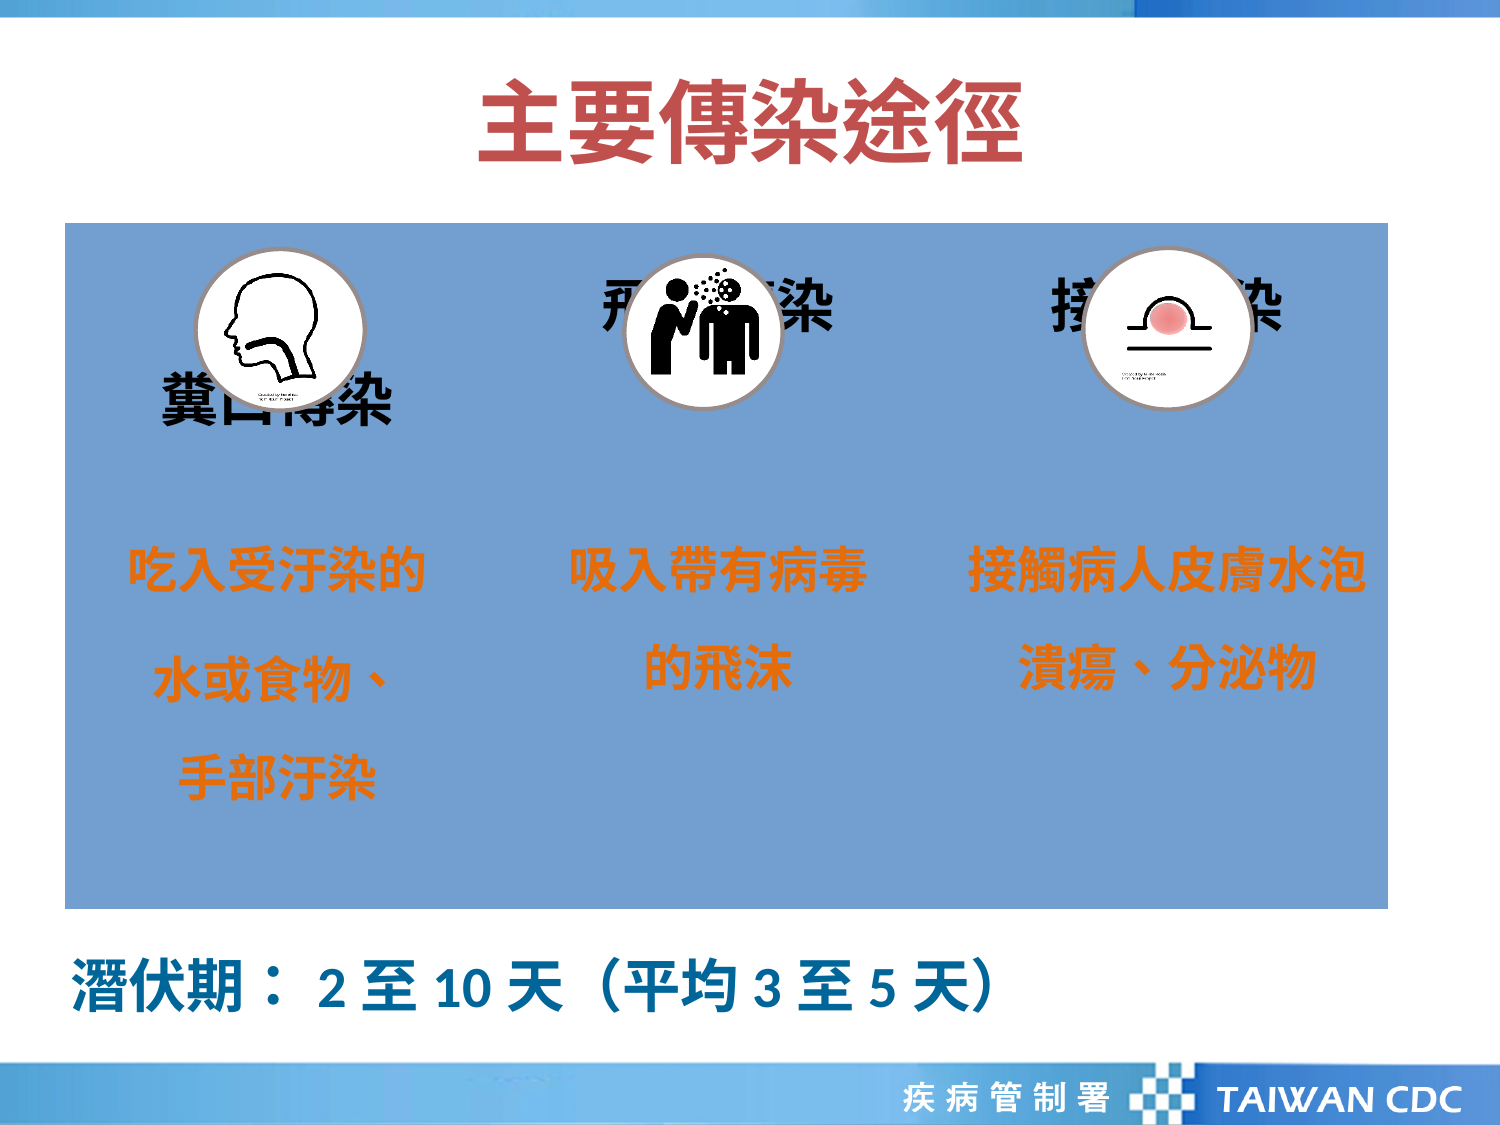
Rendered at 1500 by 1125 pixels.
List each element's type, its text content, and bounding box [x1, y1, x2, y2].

picture [250, 388, 364, 407]
text_box [342, 274, 365, 385]
table_header 飛沫傳染 [490, 223, 947, 498]
table_header 接觸傳染 [947, 223, 1388, 498]
table_cell 接觸病人皮膚水泡潰瘍、分泌物 [947, 498, 1388, 909]
text_box [624, 274, 783, 410]
picture [1114, 276, 1224, 386]
text_box [255, 407, 306, 411]
text_box 潛伏期：2至10天（平均3至5天） [55, 941, 964, 1028]
picture [199, 267, 342, 386]
text_box [662, 255, 745, 267]
text_box [195, 307, 199, 353]
table_cell 吸入帶有病毒 的飛沫 [490, 498, 947, 909]
title 主要傳染途徑 [75, 25, 1426, 214]
picture [651, 267, 759, 375]
text_box [219, 386, 341, 406]
text_box [1083, 247, 1253, 410]
table_cell 吃入受汙染的 水或食物、 手部汙染 [65, 498, 490, 909]
table_header 糞口傳染 [65, 223, 490, 498]
text_box [226, 249, 334, 267]
